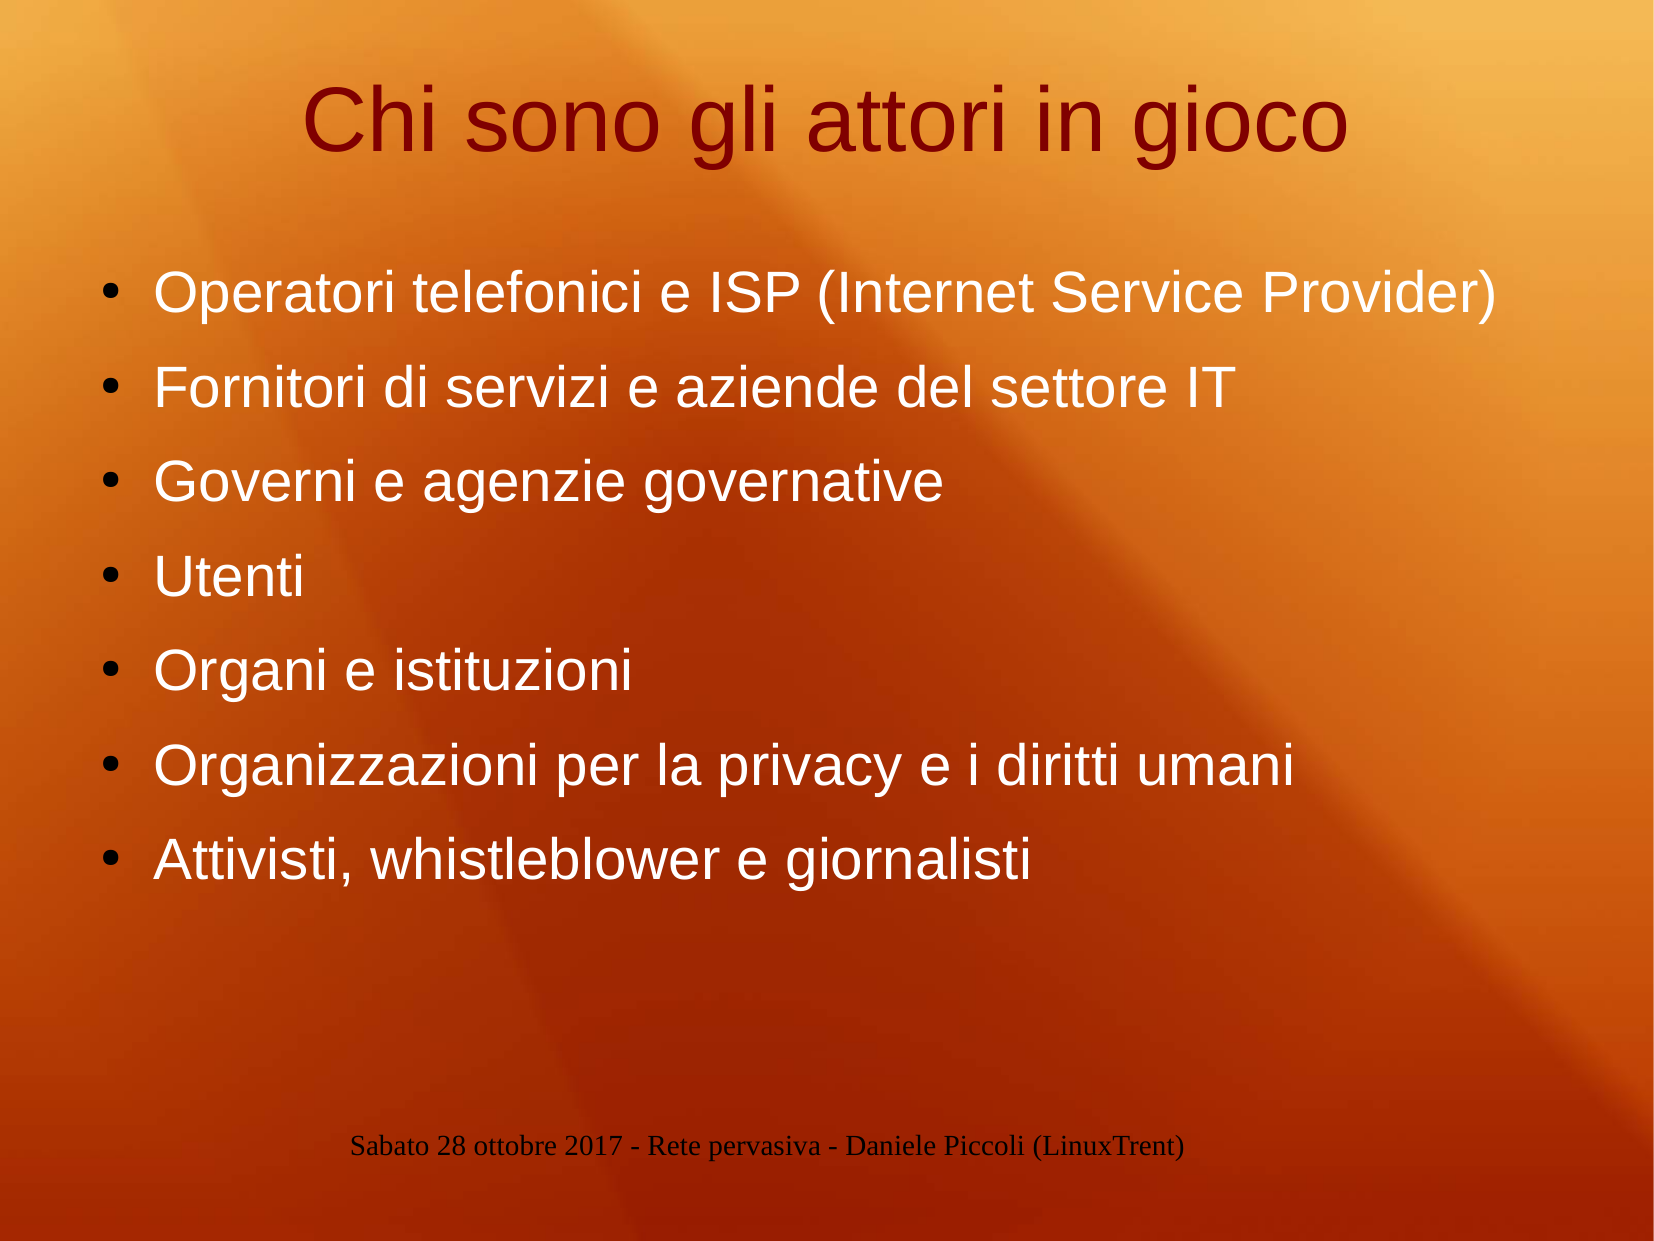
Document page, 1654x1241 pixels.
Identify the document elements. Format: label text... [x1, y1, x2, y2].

picture [0, 0, 1654, 1241]
title Chi sono gli attori in gioco [82, 49, 1571, 189]
list Operatori telefonici e ISP (Internet Service Provider) Fornitori di servizi e aziende del settore IT Governi e agenzie governative Utenti Organi e istituzioni Organizzazioni per la privacy e i diritti umani Attivisti, whistleblower e giornalisti [82, 259, 1571, 980]
